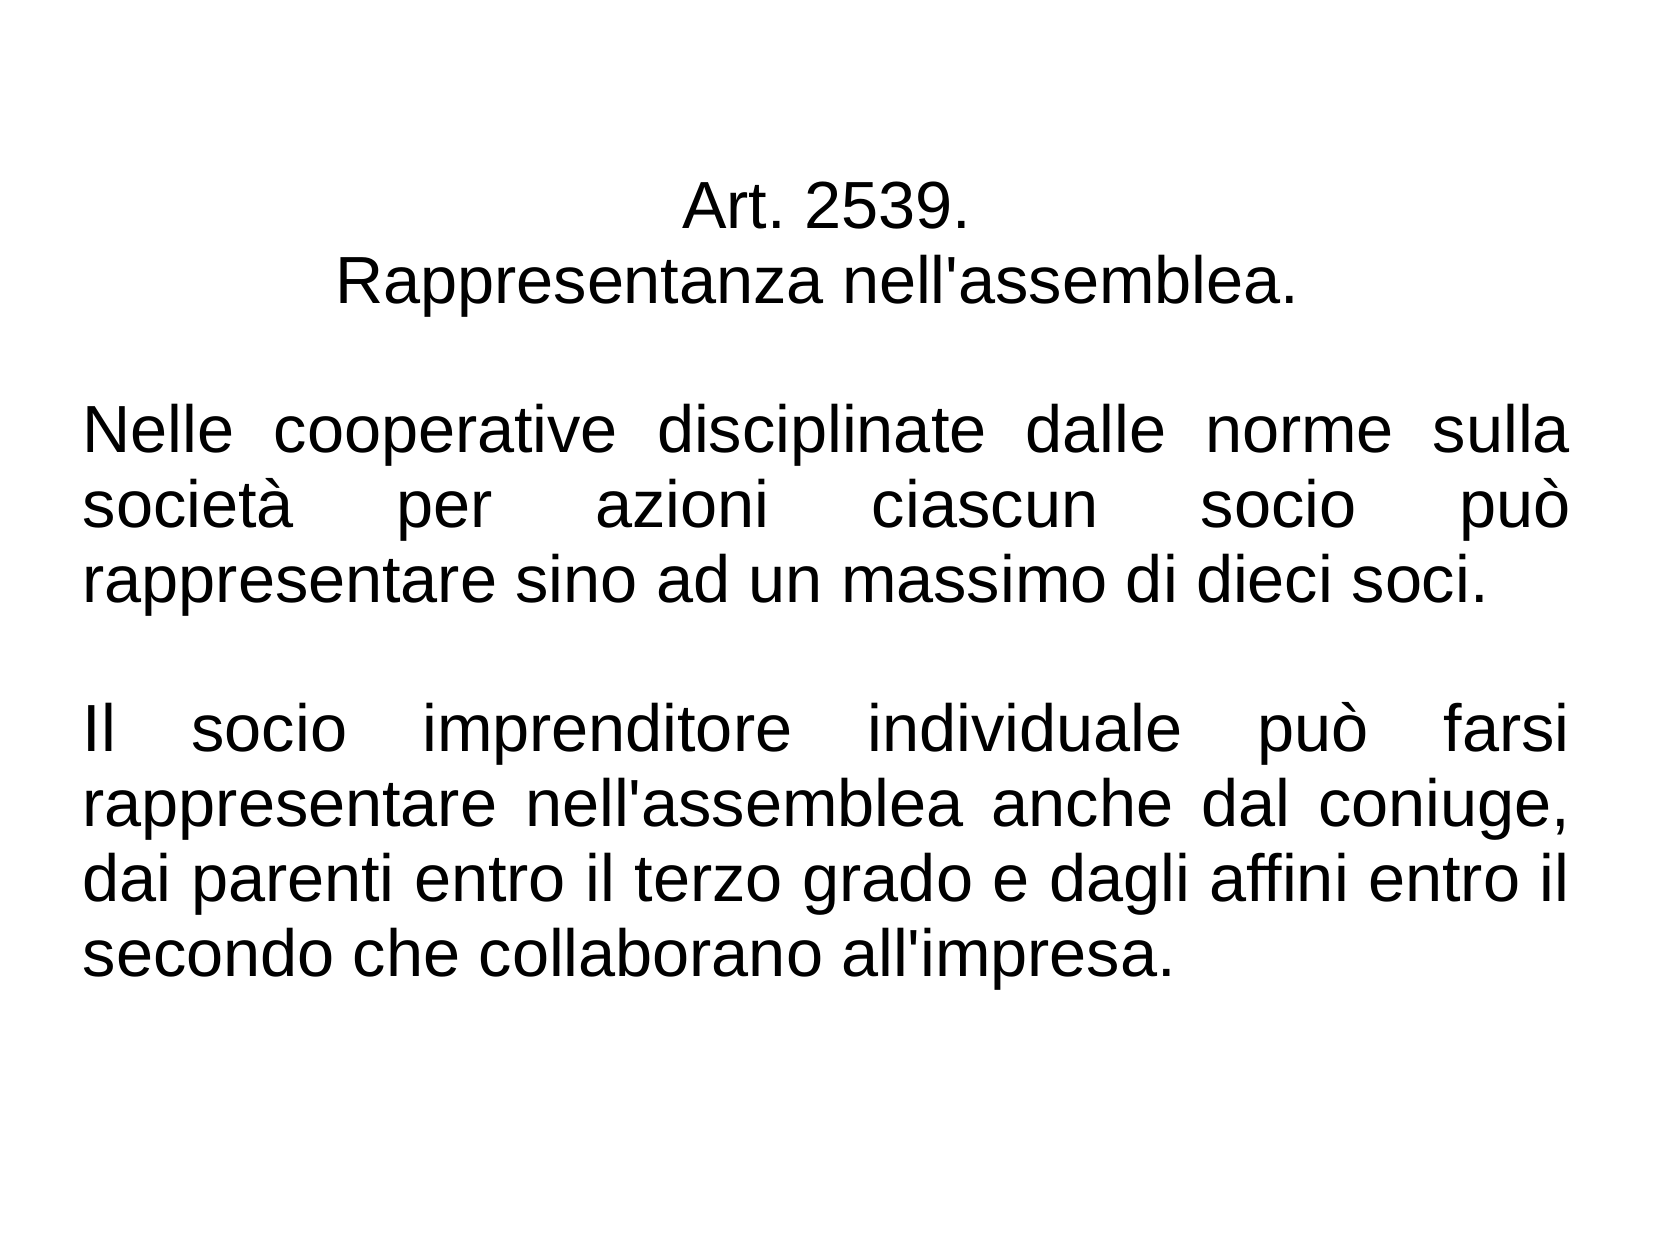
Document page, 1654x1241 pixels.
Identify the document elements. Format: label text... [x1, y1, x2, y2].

subtitle Art. 2539. Rappresentanza nell'assemblea. Nelle cooperative disciplinate dalle norme sulla società per azioni ciascun socio può rappresentare sino ad un massimo di dieci soci. Il socio imprenditore individuale può farsi rappresentare nell'assemblea anche dal coniuge, dai parenti entro il terzo grado e dagli affini entro il secondo che collaborano all'impresa. [82, 49, 1571, 1109]
